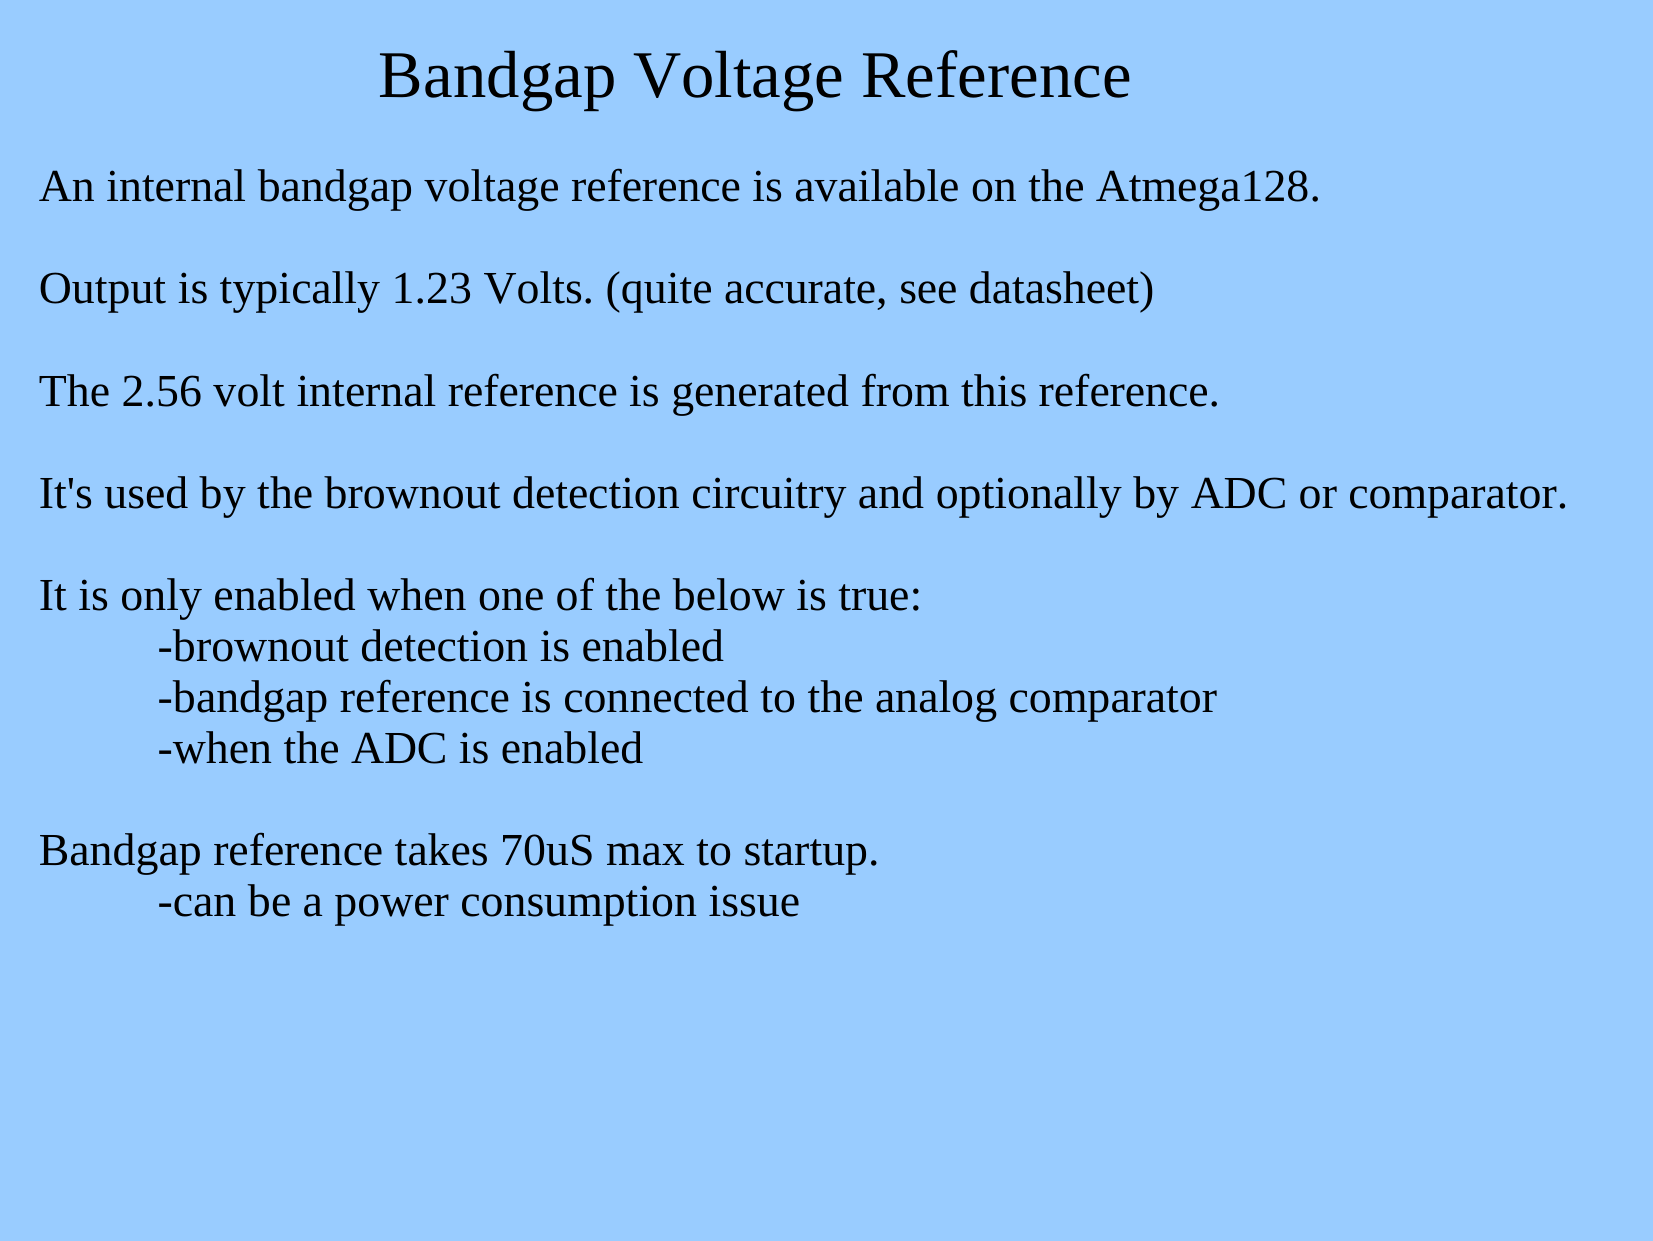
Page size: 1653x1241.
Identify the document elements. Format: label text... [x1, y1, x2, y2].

text_box An internal bandgap voltage reference is available on the Atmega128. Output is typically 1.23 Volts. (quite accurate, see datasheet) The 2.56 volt internal reference is generated from this reference. It's used by the brownout detection circuitry and optionally by ADC or comparator. It is only enabled when one of the below is true: -brownout detection is enabled -bandgap reference is connected to the analog comparator -when the ADC is enabled Bandgap reference takes 70uS max to startup. -can be a power consumption issue [39, 157, 1579, 1122]
text_box Bandgap Voltage Reference [378, 33, 1134, 108]
